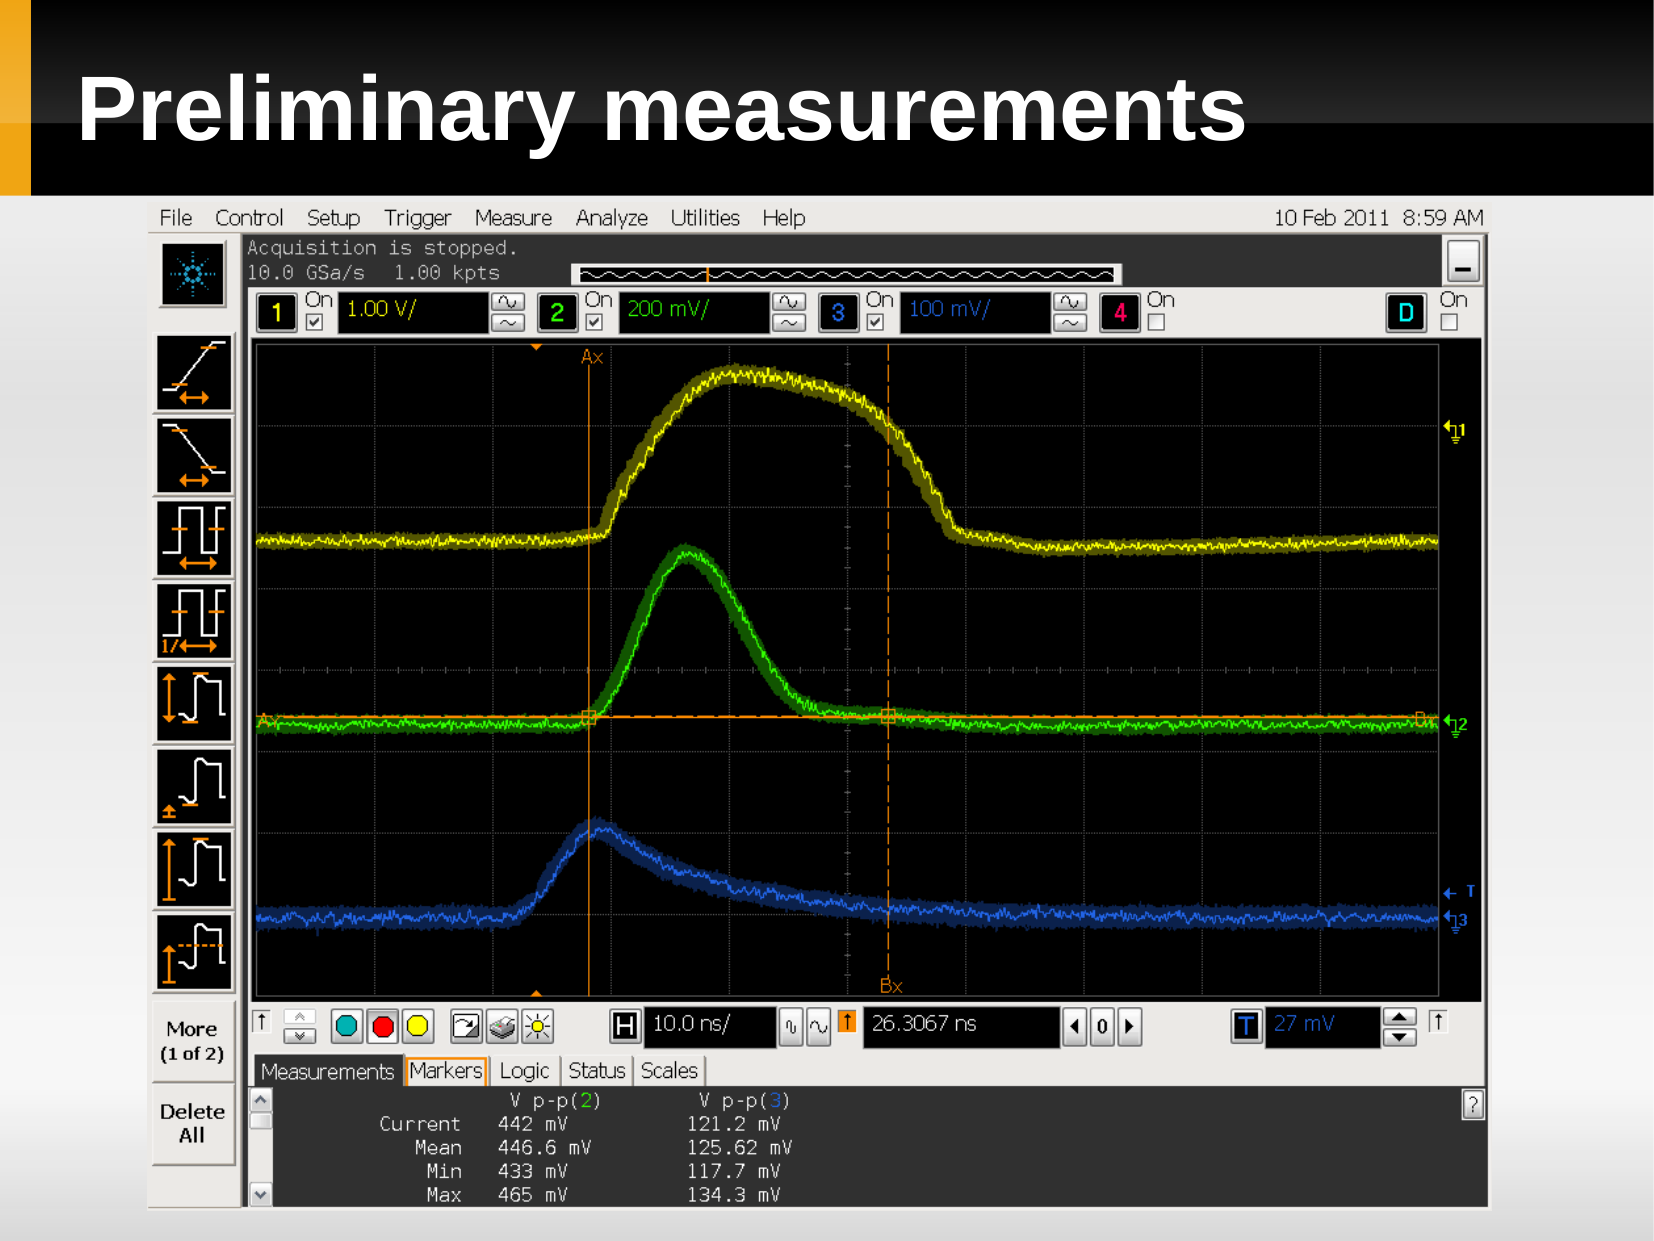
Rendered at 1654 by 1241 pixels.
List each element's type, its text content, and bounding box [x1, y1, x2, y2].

picture [147, 202, 1492, 1211]
title Preliminary measurements [76, 7, 1565, 200]
text_box [1185, 1129, 1571, 1216]
